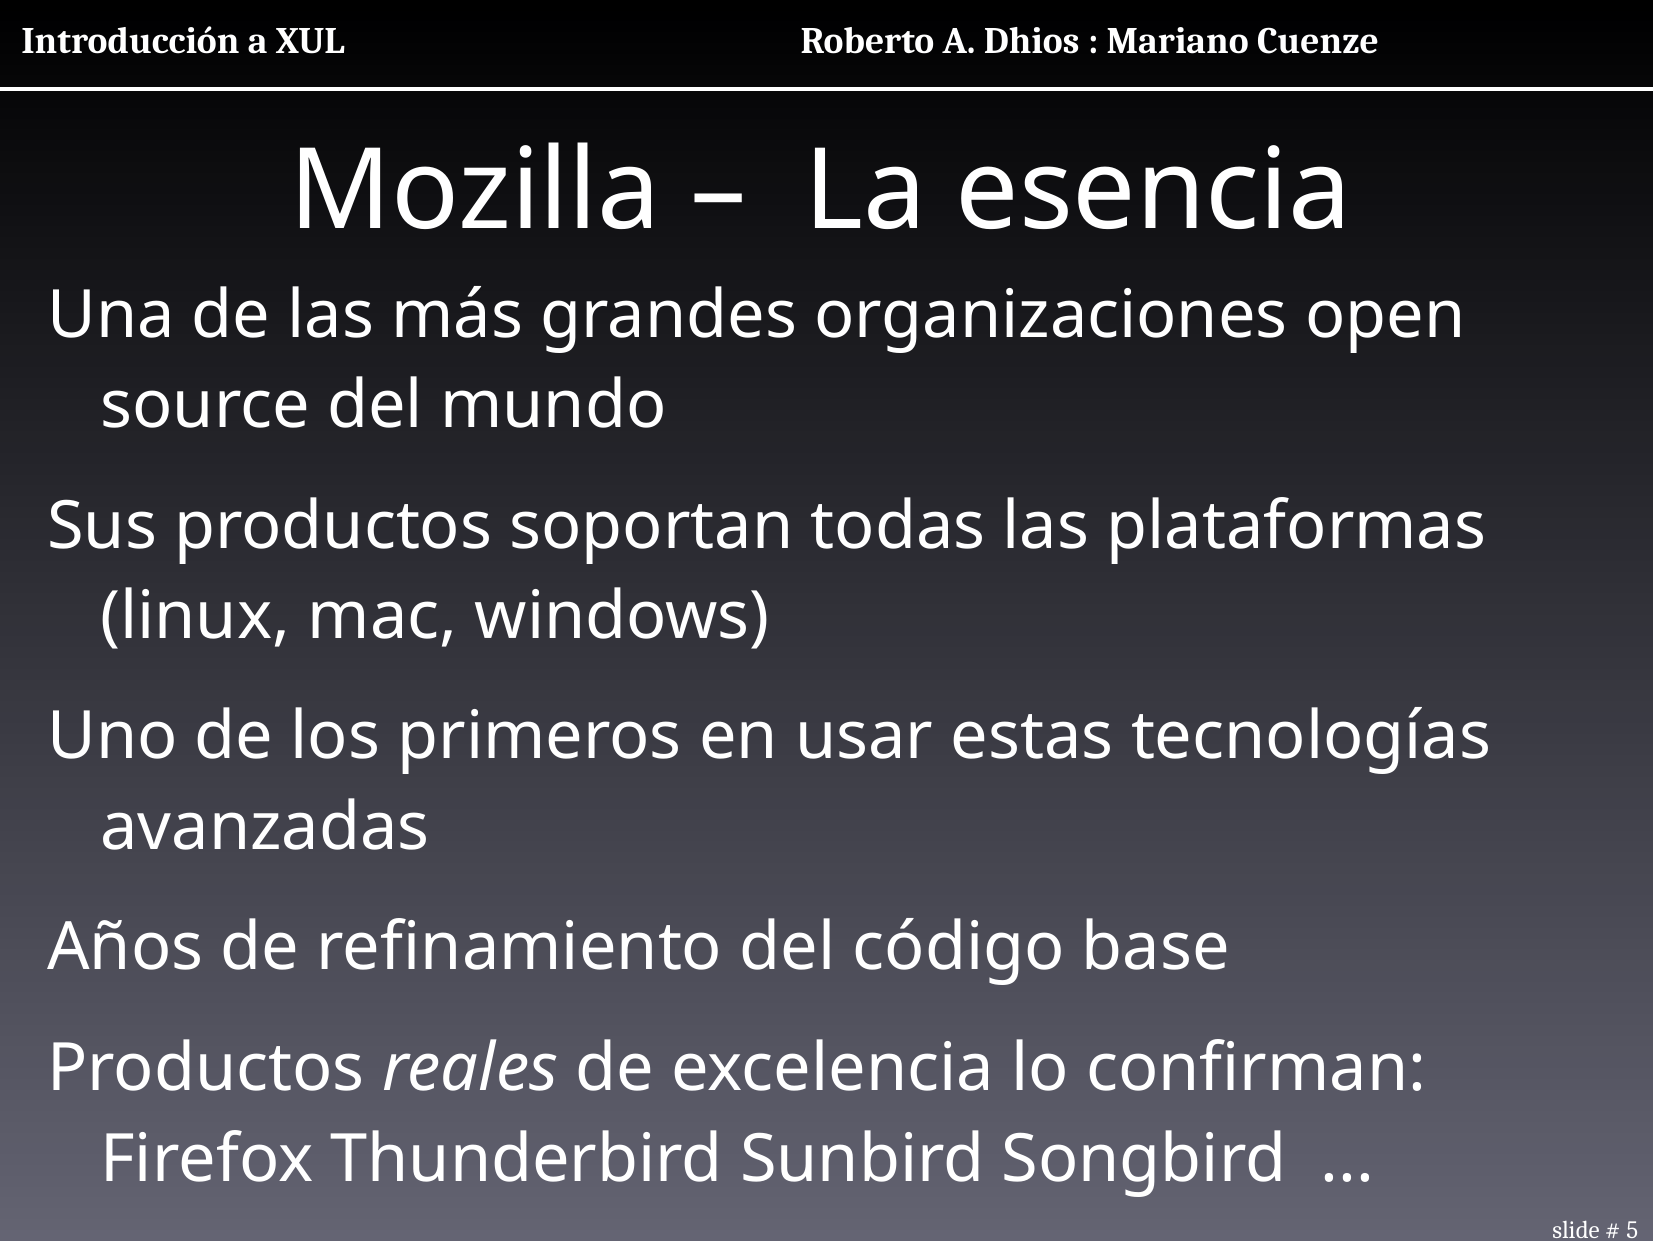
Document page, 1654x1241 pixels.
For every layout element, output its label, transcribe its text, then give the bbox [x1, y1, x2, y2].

list Una de las más grandes organizaciones open source del mundo Sus productos soportan todas las plataformas (linux, mac, windows) Uno de los primeros en usar estas tecnologías avanzadas Años de refinamiento del código base Productos reales de excelencia lo confirman: Firefox Thunderbird Sunbird Songbird ... Triple licencia: GPL-LGPL-MPL [29, 265, 1625, 1191]
title Mozilla – La esencia [77, 91, 1565, 265]
text_box Introducción a XUL Roberto A. Dhios : Mariano Cuenze [6, 12, 1653, 71]
